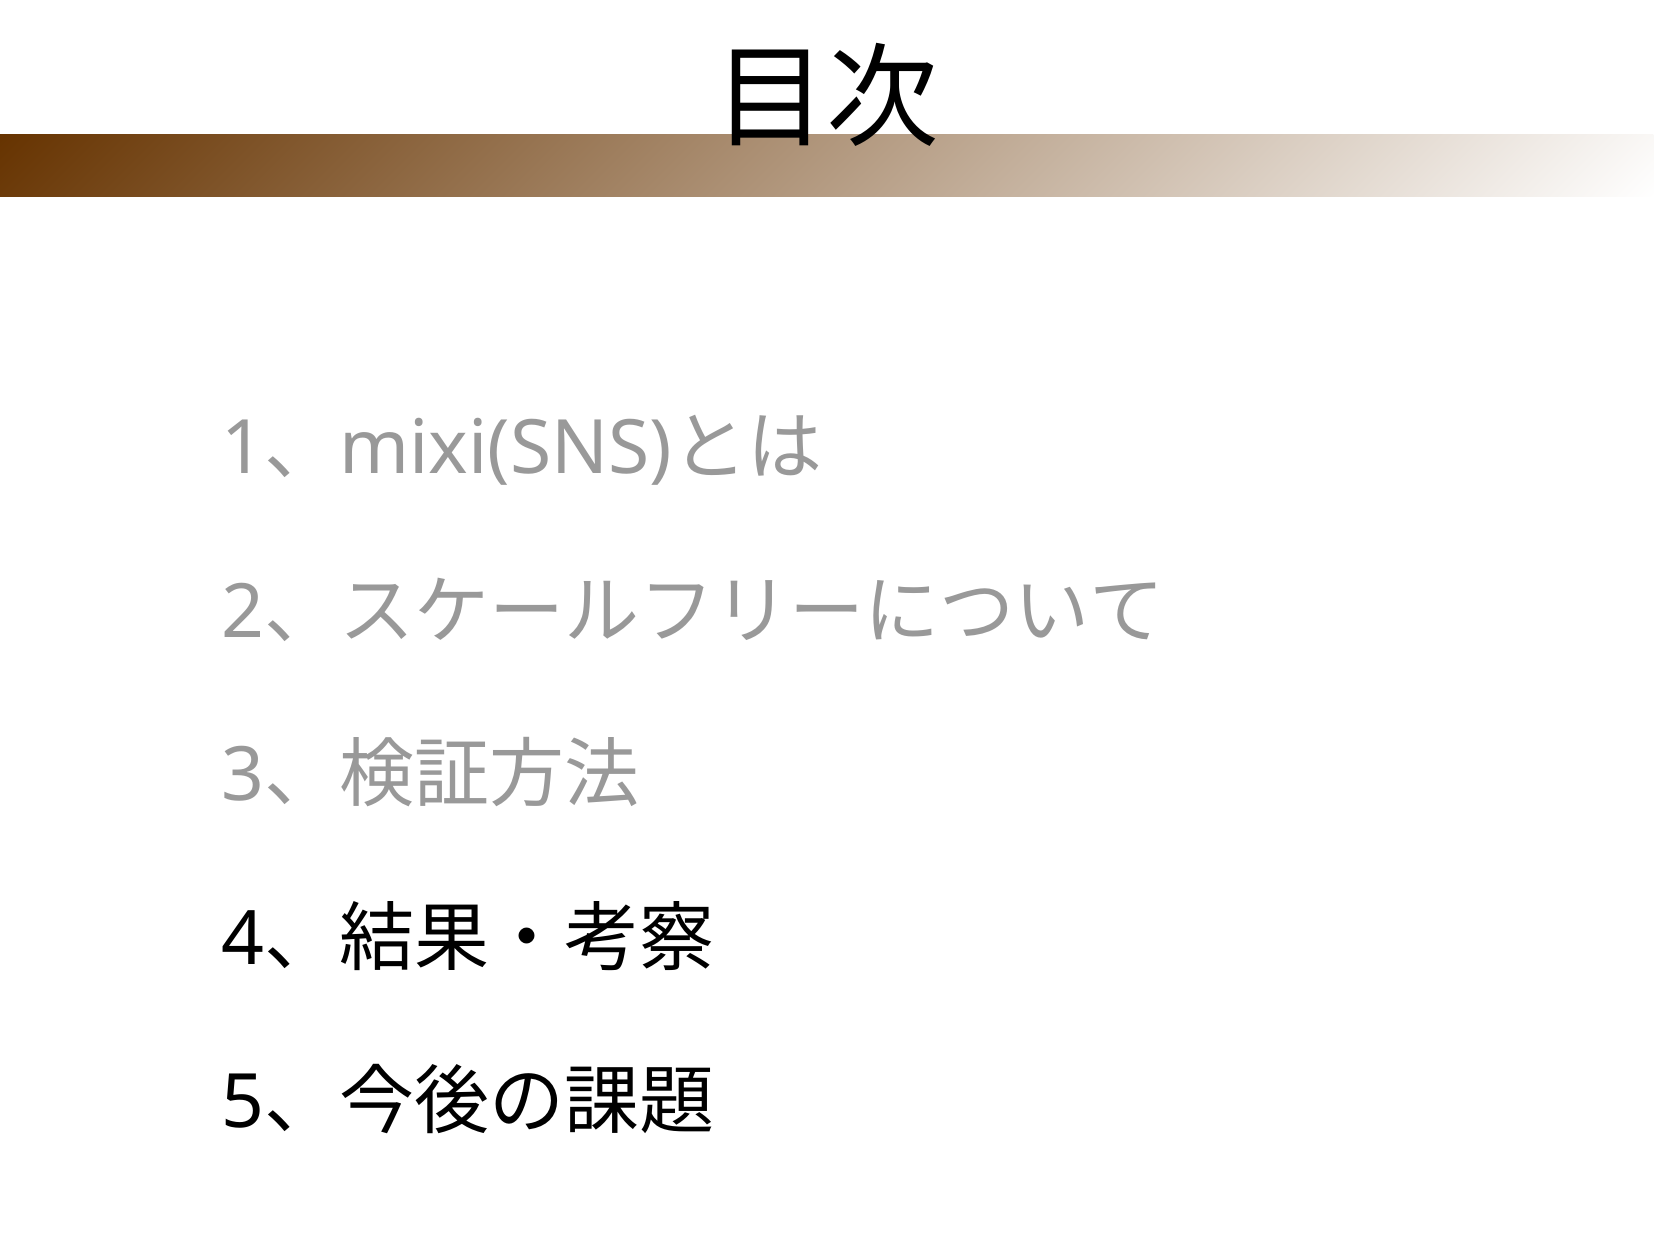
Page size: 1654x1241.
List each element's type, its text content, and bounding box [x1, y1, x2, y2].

text_box 目次 [88, 0, 1565, 148]
text_box [0, 134, 1654, 197]
text_box 1、mixi(SNS)とは 2、スケールフリーについて 3、検証方法 4、結果・考察 5、今後の課題 [206, 324, 1447, 906]
